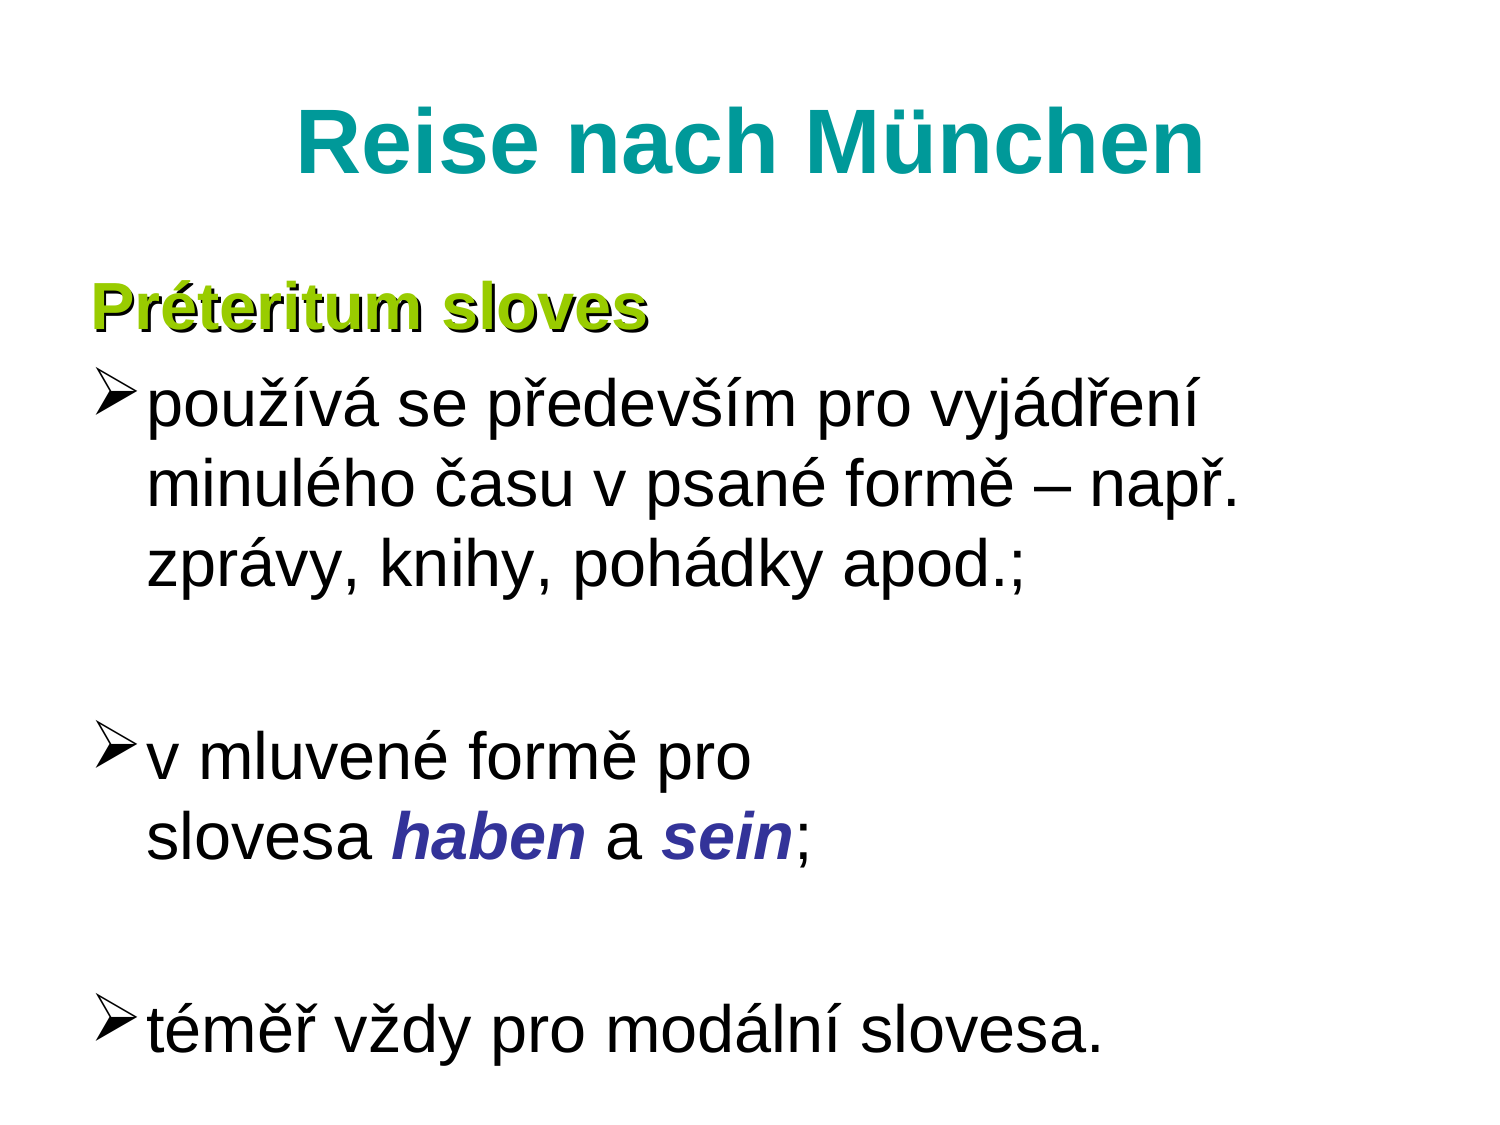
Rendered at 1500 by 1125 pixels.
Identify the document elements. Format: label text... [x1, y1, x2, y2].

title Reise nach München [76, 42, 1427, 231]
list Préteritum sloves používá se především pro vyjádření minulého času v psané formě – např. zprávy, knihy, pohádky apod.; v mluvené formě pro slovesa haben a sein; téměř vždy pro modální slovesa. [75, 255, 1426, 1125]
